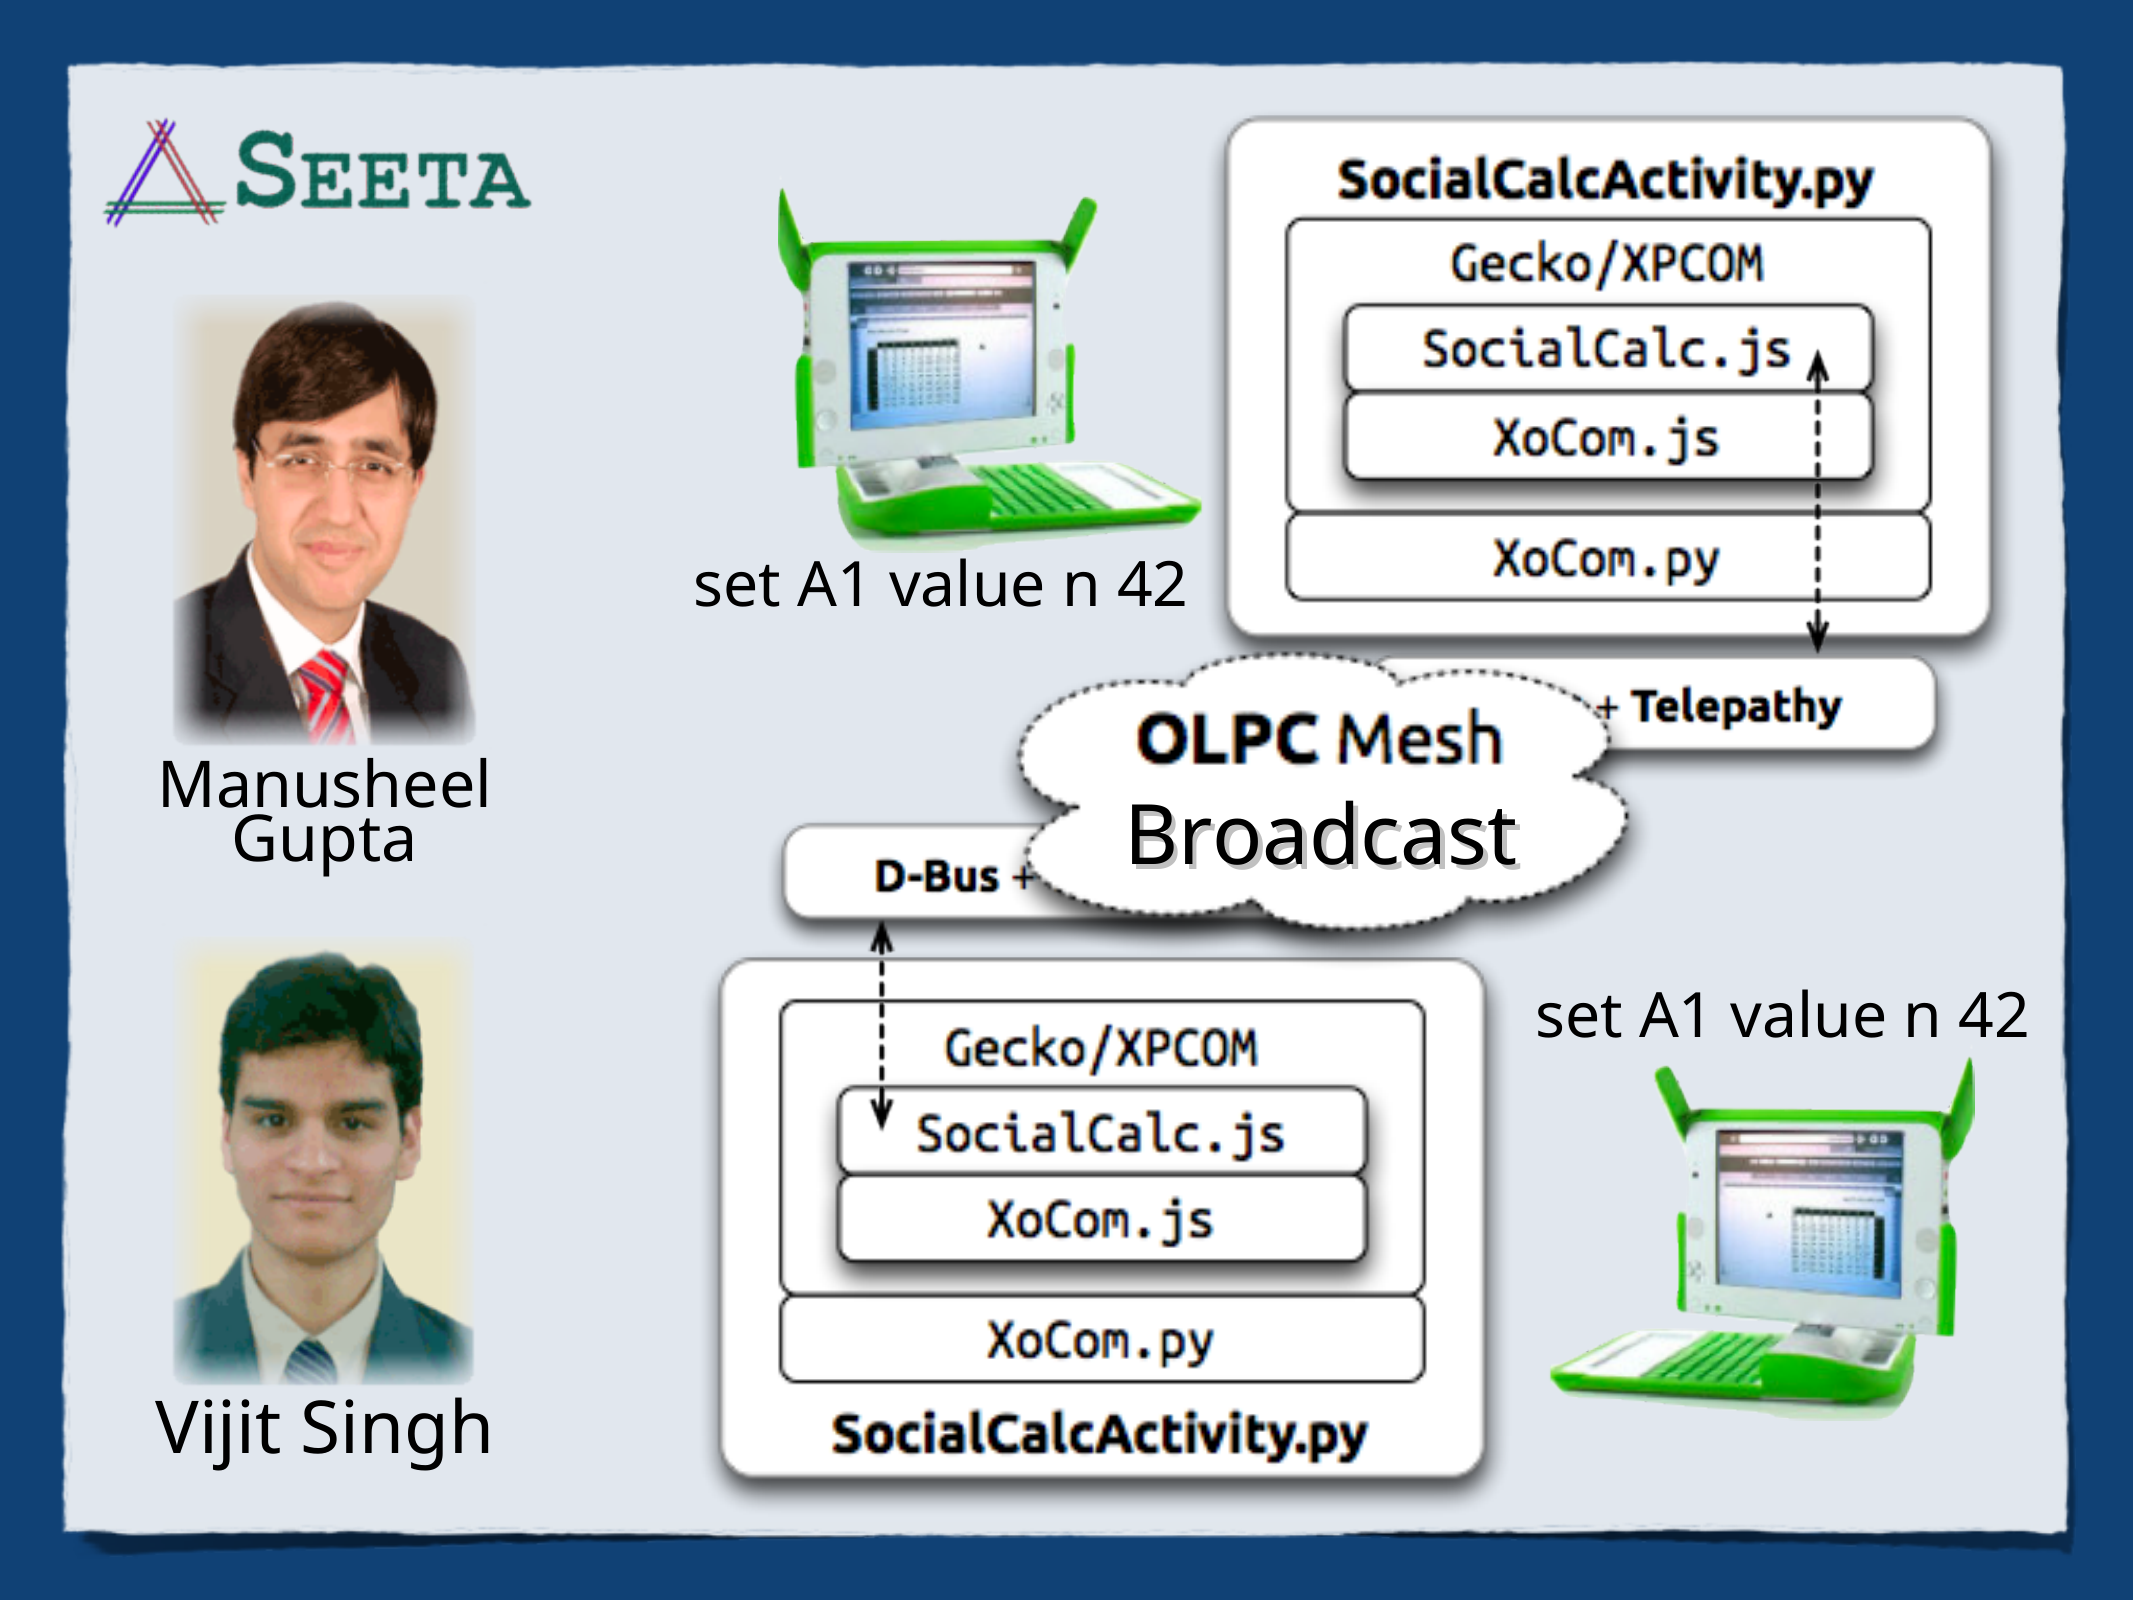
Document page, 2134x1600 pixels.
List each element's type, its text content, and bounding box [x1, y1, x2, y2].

text_box Broadcast [1108, 770, 1534, 892]
text_box Manusheel Gupta [0, 724, 736, 913]
text_box Vijit Singh [0, 1359, 685, 1489]
text_box set A1 value n 42 [693, 543, 1190, 619]
picture [39, 52, 2078, 1559]
text_box set A1 value n 42 [1535, 975, 2032, 1051]
